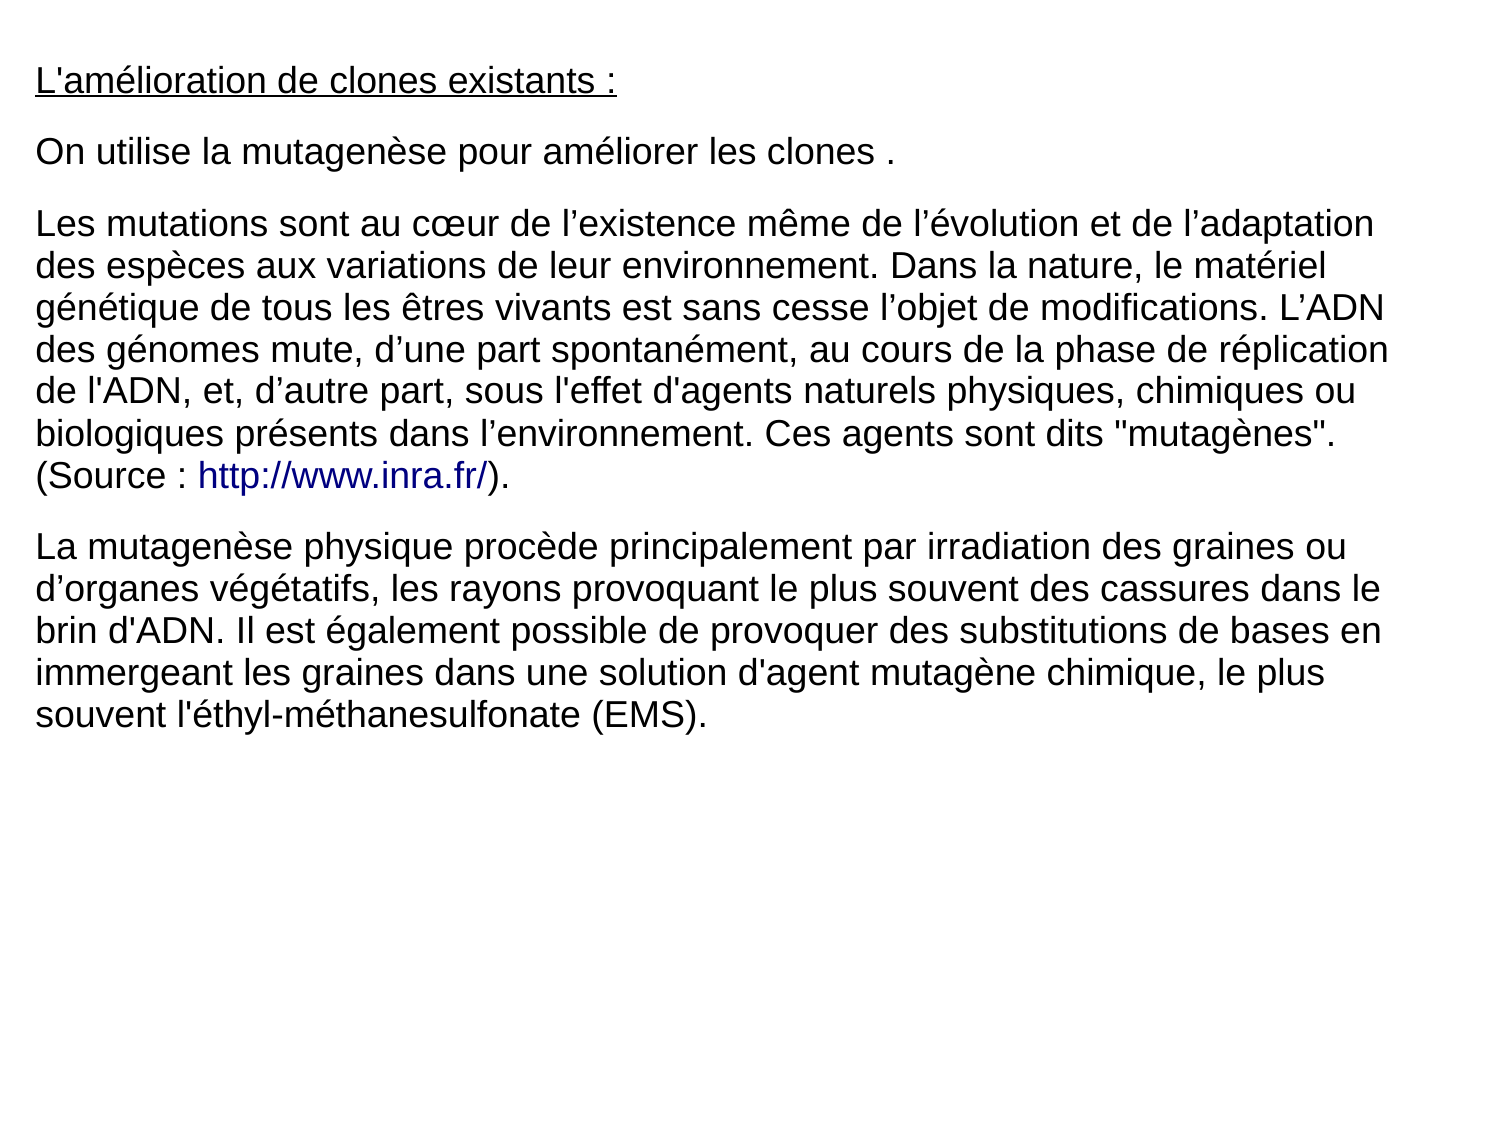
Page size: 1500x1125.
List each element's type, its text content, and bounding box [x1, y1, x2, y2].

list L'amélioration de clones existants : On utilise la mutagenèse pour améliorer les clones . Les mutations sont au cœur de l’existence même de l’évolution et de l’adaptation des espèces aux variations de leur environnement. Dans la nature, le matériel génétique de tous les êtres vivants est sans cesse l’objet de modifications. L’ADN des génomes mute, d’une part spontanément, au cours de la phase de réplication de l'ADN, et, d’autre part, sous l'effet d'agents naturels physiques, chimiques ou biologiques présents dans l’environnement. Ces agents sont dits "mutagènes". (Source : http://www.inra.fr/). La mutagenèse physique procède principalement par irradiation des graines ou d’organes végétatifs, les rayons provoquant le plus souvent des cassures dans le brin d'ADN. Il est également possible de provoquer des substitutions de bases en immergeant les graines dans une solution d'agent mutagène chimique, le plus souvent l'éthyl-méthanesulfonate (EMS). [35, 59, 1425, 898]
